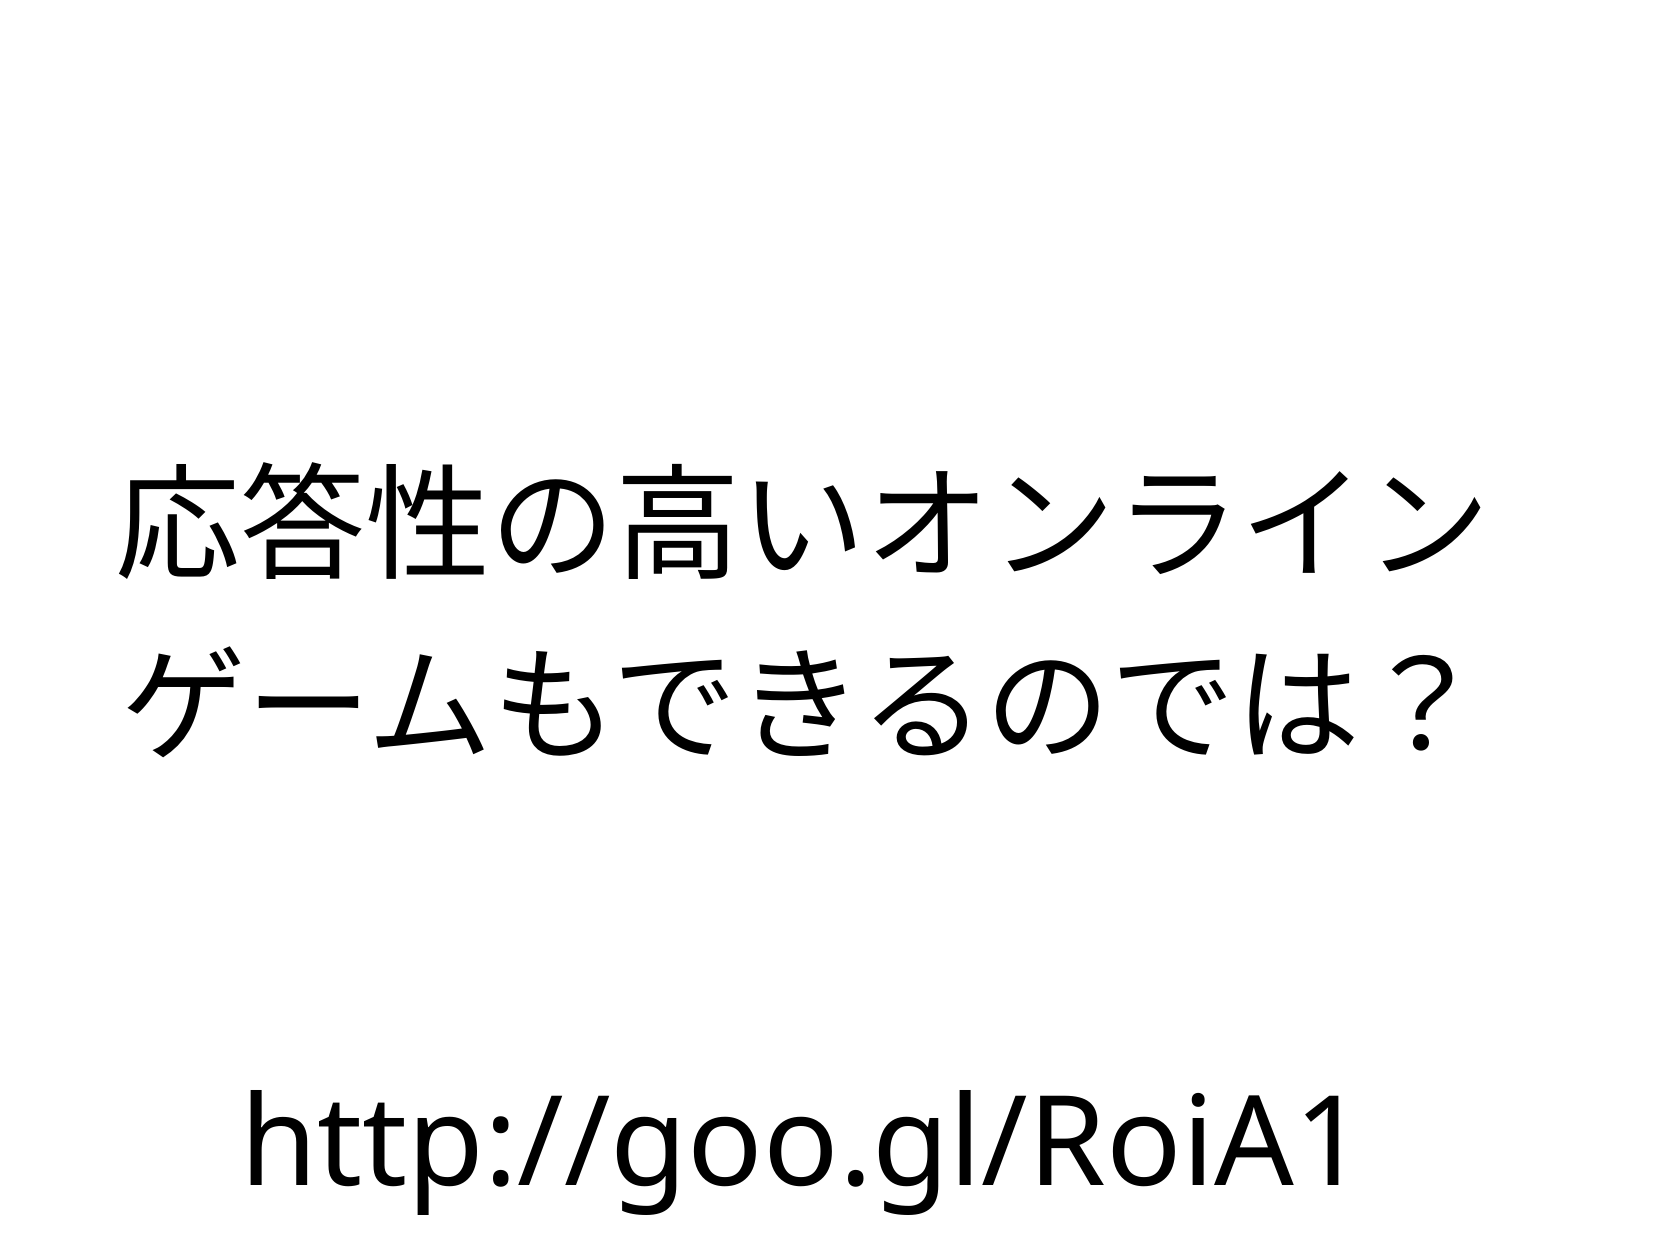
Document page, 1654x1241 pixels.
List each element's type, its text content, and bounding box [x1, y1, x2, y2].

title http://goo.gl/RoiA1 [59, 1033, 1548, 1241]
title 応答性の高いオンライン ゲームもできるのでは？ [59, 480, 1548, 731]
